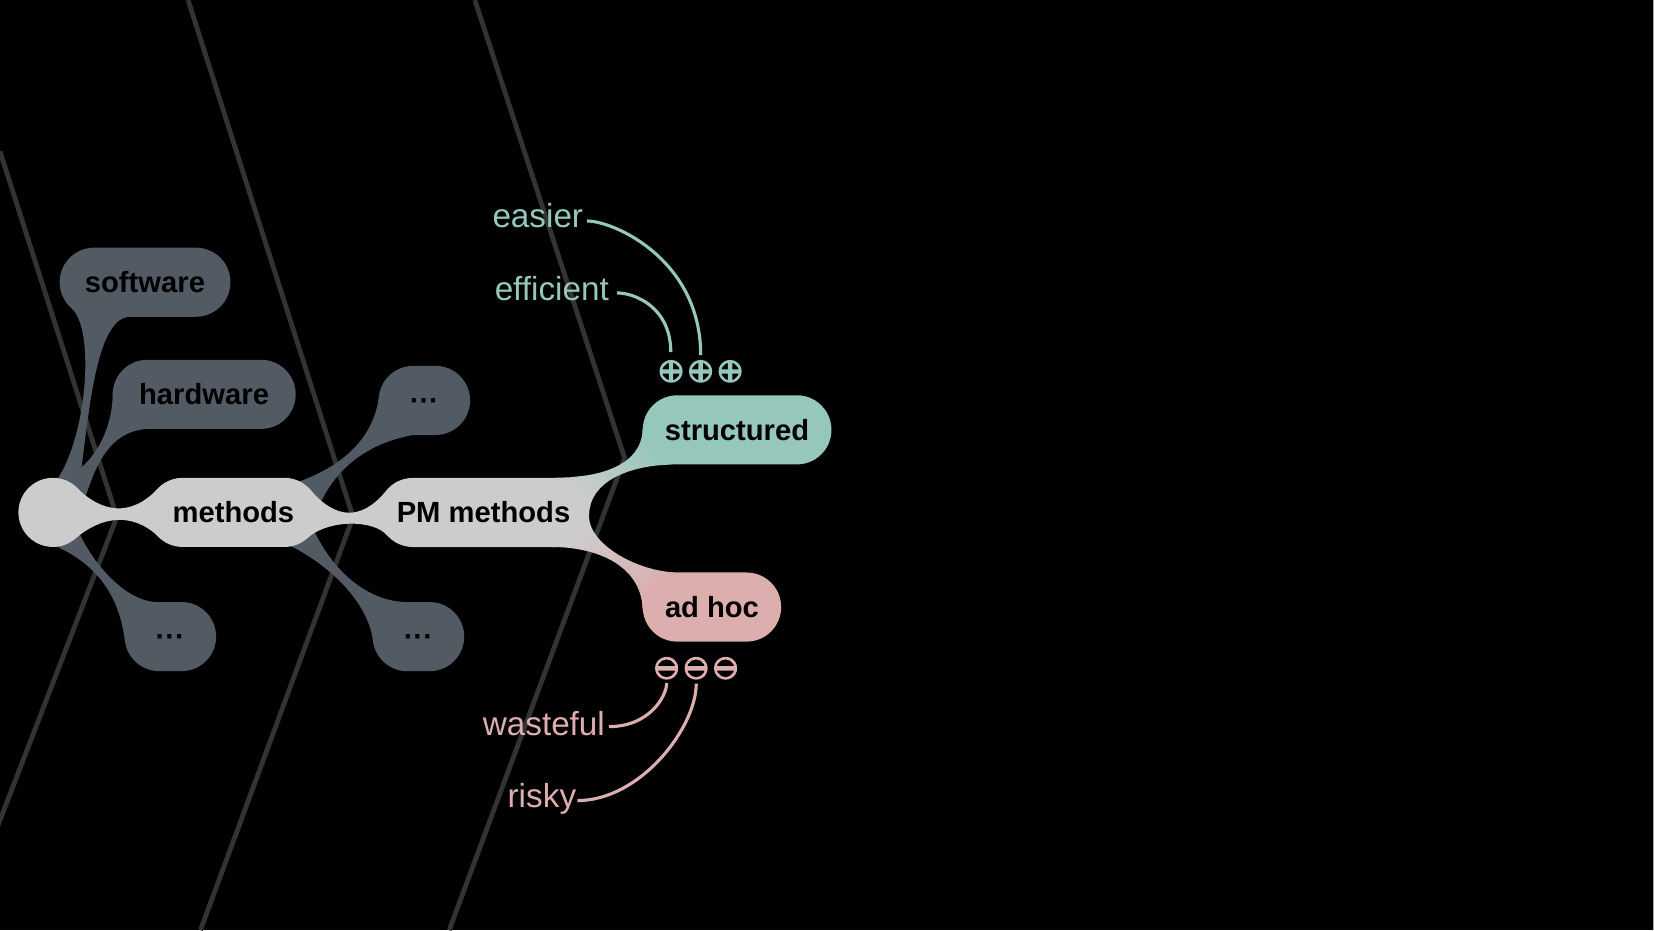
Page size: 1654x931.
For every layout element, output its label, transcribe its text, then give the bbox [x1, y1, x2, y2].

text_box [557, 435, 672, 512]
text_box ad hoc [642, 572, 782, 642]
text_box wasteful [468, 697, 620, 750]
text_box ··· [378, 365, 471, 436]
text_box [684, 656, 708, 680]
text_box risky [492, 770, 591, 822]
text_box ··· [124, 602, 217, 672]
text_box [689, 359, 713, 383]
text_box [292, 402, 413, 635]
text_box structured [642, 395, 832, 465]
text_box [718, 359, 742, 383]
text_box [555, 513, 671, 602]
text_box efficient [480, 263, 624, 316]
text_box ··· [372, 602, 465, 672]
text_box easier [477, 190, 598, 243]
text_box [714, 656, 738, 680]
text_box methods [148, 477, 309, 547]
text_box [18, 311, 158, 635]
text_box PM methods [385, 477, 590, 548]
text_box [659, 359, 683, 383]
text_box hardware [112, 359, 296, 429]
text_box software [59, 247, 231, 317]
text_box [655, 656, 679, 680]
